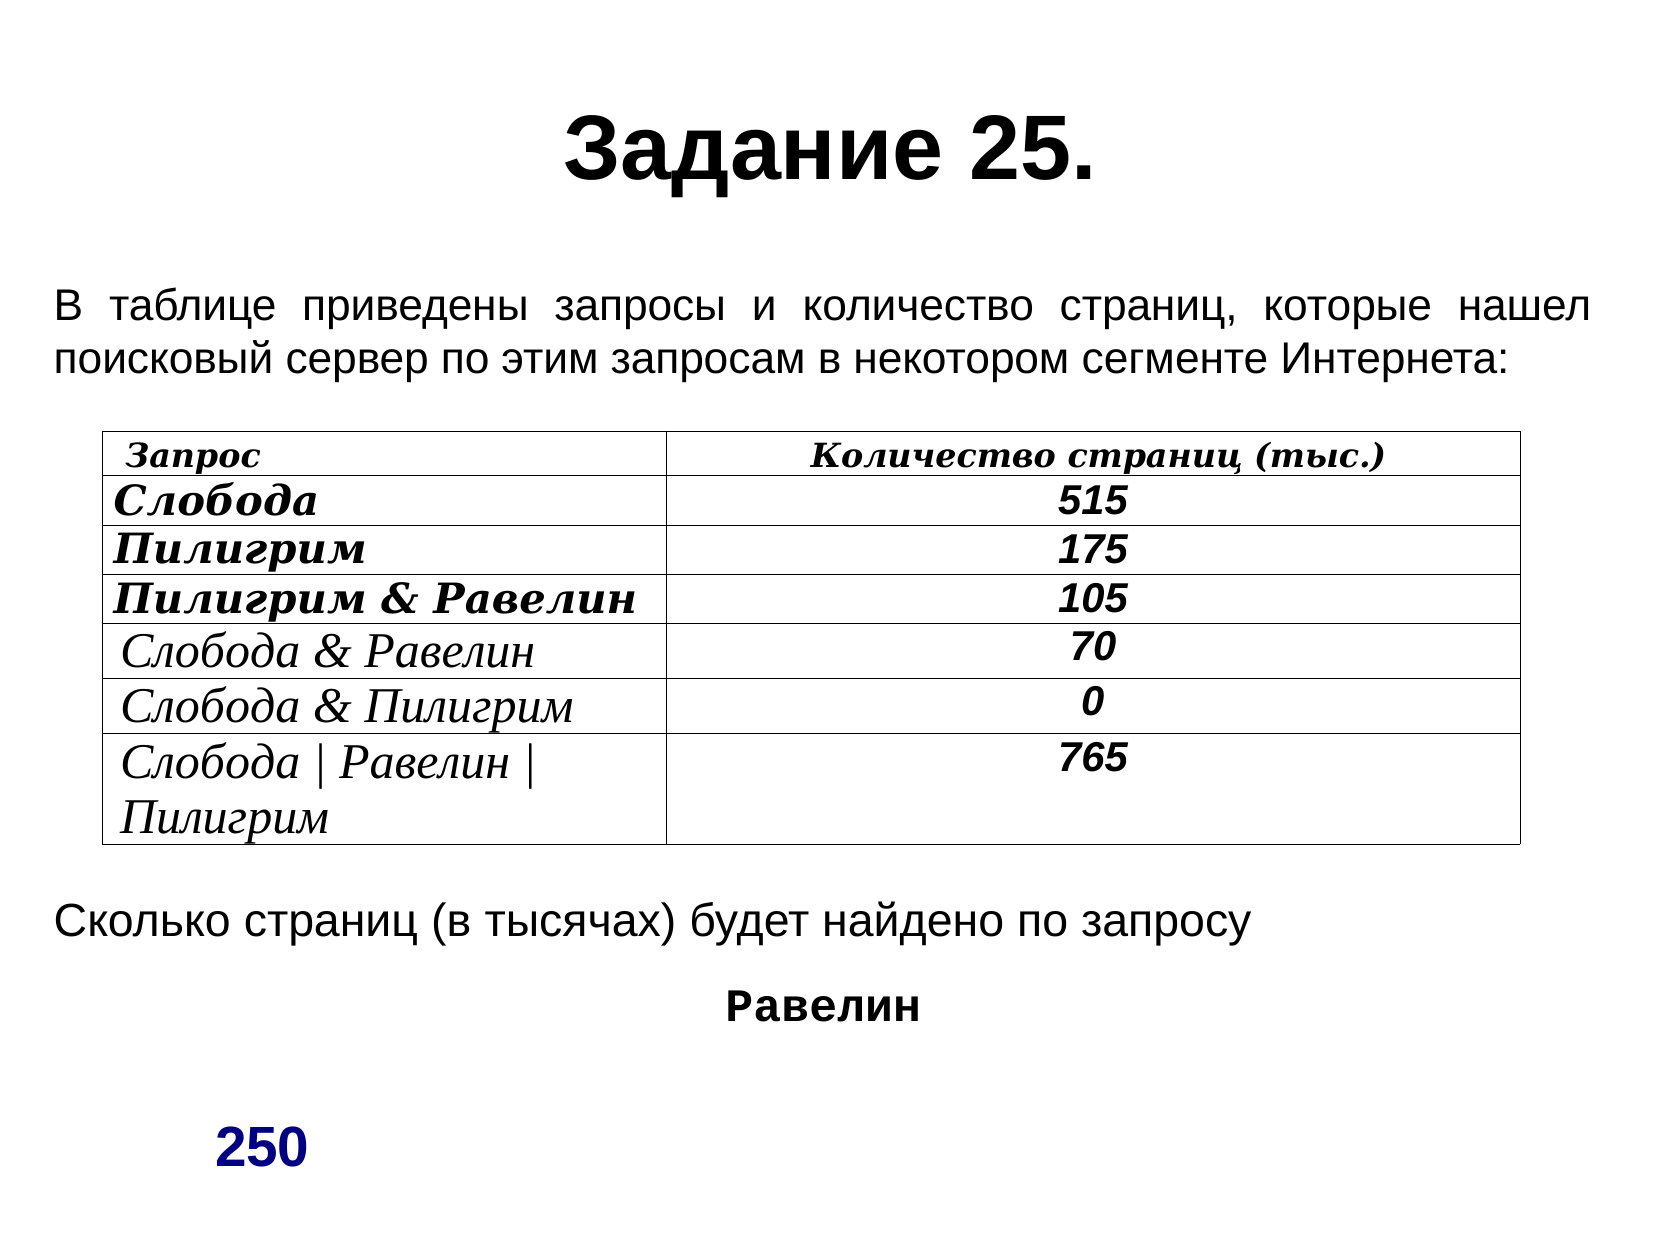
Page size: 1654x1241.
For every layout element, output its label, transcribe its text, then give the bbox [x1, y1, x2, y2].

title Задание 25. [82, 68, 1571, 268]
table_cell 175 [667, 526, 1520, 574]
table_cell Пилигрим & Равелин [103, 575, 666, 623]
table_header Запрос [103, 432, 666, 475]
table_cell Слобода & Равелин [103, 624, 666, 678]
table_cell 515 [667, 476, 1520, 525]
table_cell 765 [667, 734, 1520, 844]
table_cell 70 [667, 624, 1520, 678]
table_cell Слобода | Равелин | Пилигрим [103, 734, 666, 844]
table_cell 0 [667, 679, 1520, 733]
table_cell 105 [667, 575, 1520, 623]
list В таблице приведены запросы и количество страниц, которые нашел поисковый сервер по этим запросам в некотором сегменте Интернета: Сколько страниц (в тысячах) будет найдено по запросу Равелин 250 [38, 268, 1609, 1194]
table_cell Пилигрим [103, 526, 666, 574]
table_cell Слобода & Пилигрим [103, 679, 666, 733]
table_header Количество страниц (тыс.) [667, 432, 1520, 475]
table_cell Слобода [103, 476, 666, 525]
